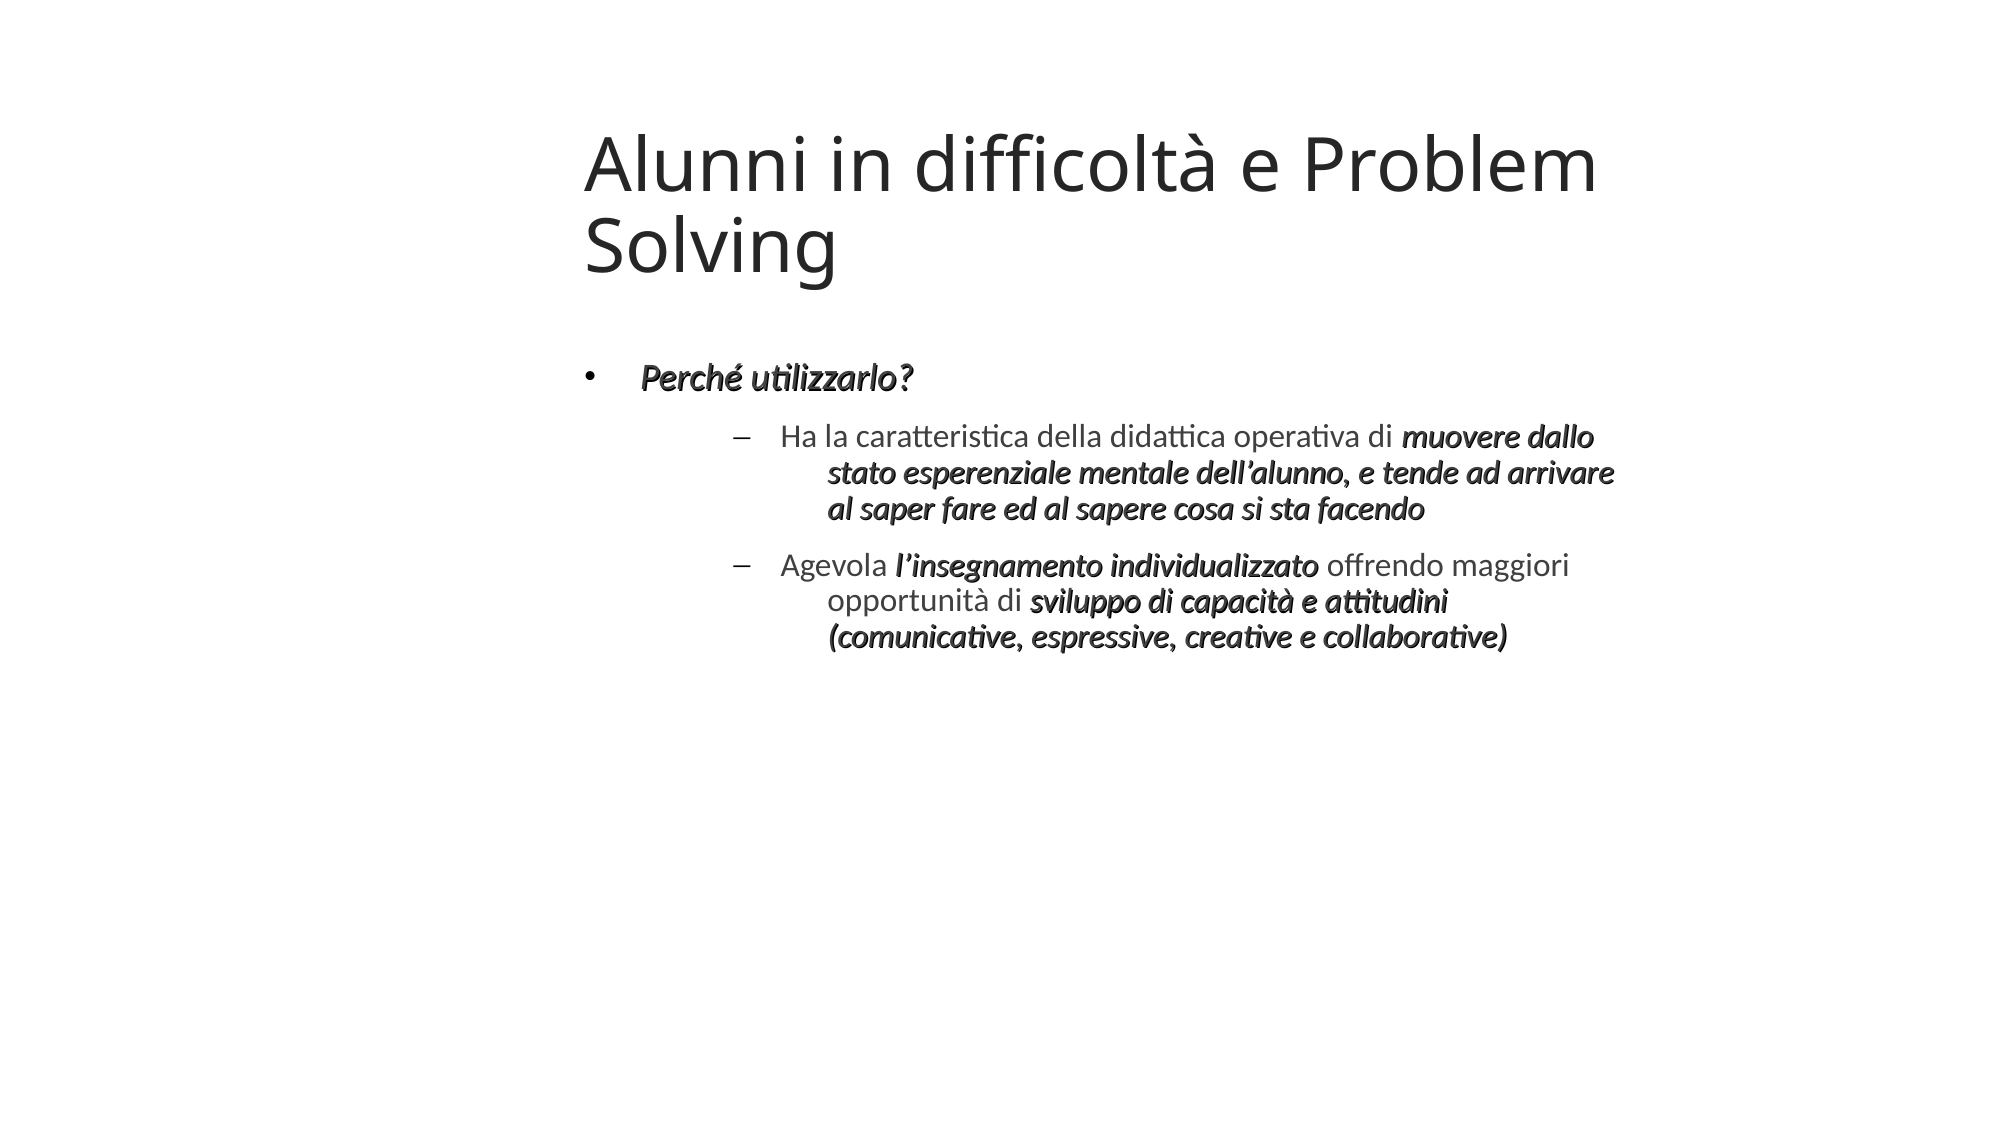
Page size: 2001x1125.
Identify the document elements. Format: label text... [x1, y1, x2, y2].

title Alunni in difficoltà e Problem Solving [569, 102, 1651, 313]
list Perché utilizzarlo? Ha la caratteristica della didattica operativa di muovere dallo stato esperenziale mentale dell’alunno, e tende ad arrivare al saper fare ed al sapere cosa si sta facendo Agevola l’insegnamento individualizzato offrendo maggiori opportunità di sviluppo di capacità e attitudini (comunicative, espressive, creative e collaborative) [568, 350, 1651, 970]
